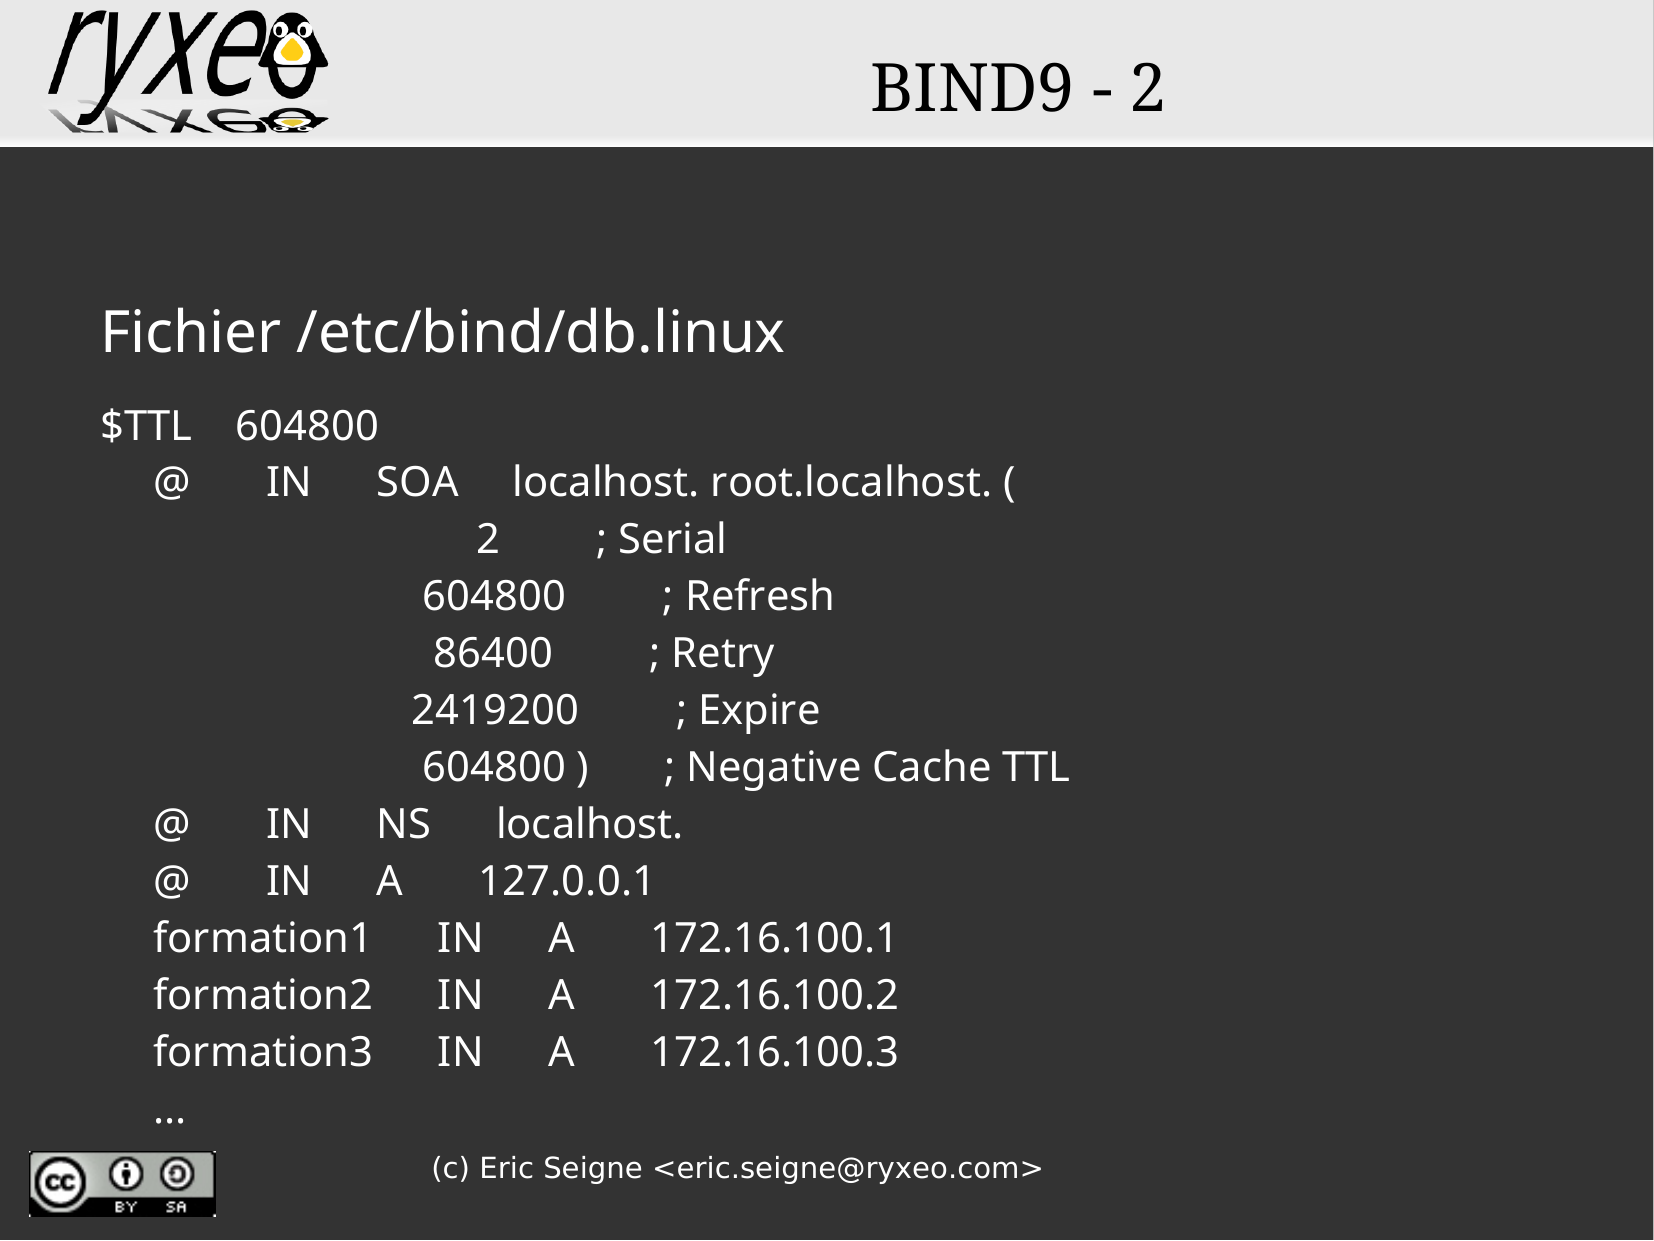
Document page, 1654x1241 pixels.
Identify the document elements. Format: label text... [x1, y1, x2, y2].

picture [0, 0, 1654, 147]
picture [29, 1151, 216, 1217]
title BIND9 - 2 [442, 29, 1595, 142]
list Fichier /etc/bind/db.linux $TTL 604800 @ IN SOA localhost. root.localhost. ( 2 ; Serial 604800 ; Refresh 86400 ; Retry 2419200 ; Expire 604800 ) ; Negative Cache TTL @ IN NS localhost. @ IN A 127.0.0.1 formation1 IN A 172.16.100.1 formation2 IN A 172.16.100.2 formation3 IN A 172.16.100.3 ... [82, 290, 1571, 1094]
